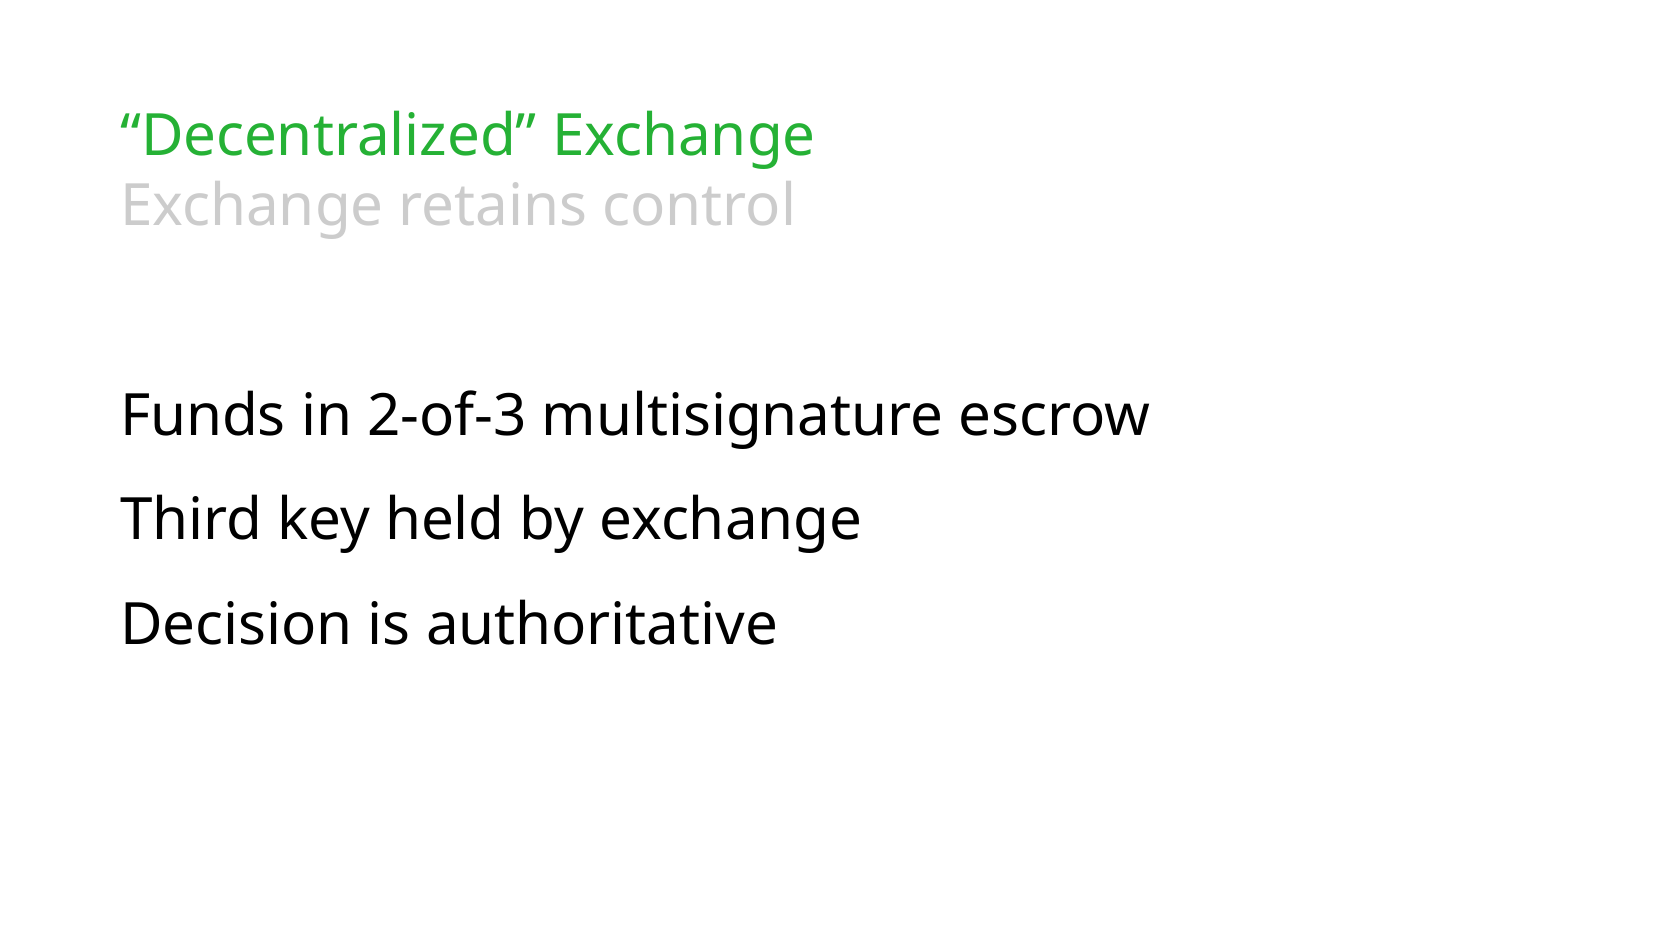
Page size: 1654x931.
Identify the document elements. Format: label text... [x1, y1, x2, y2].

text_box “Decentralized” Exchange Exchange retains control Funds in 2-of-3 multisignature escrow Third key held by exchange Decision is authoritative [105, 81, 1531, 864]
